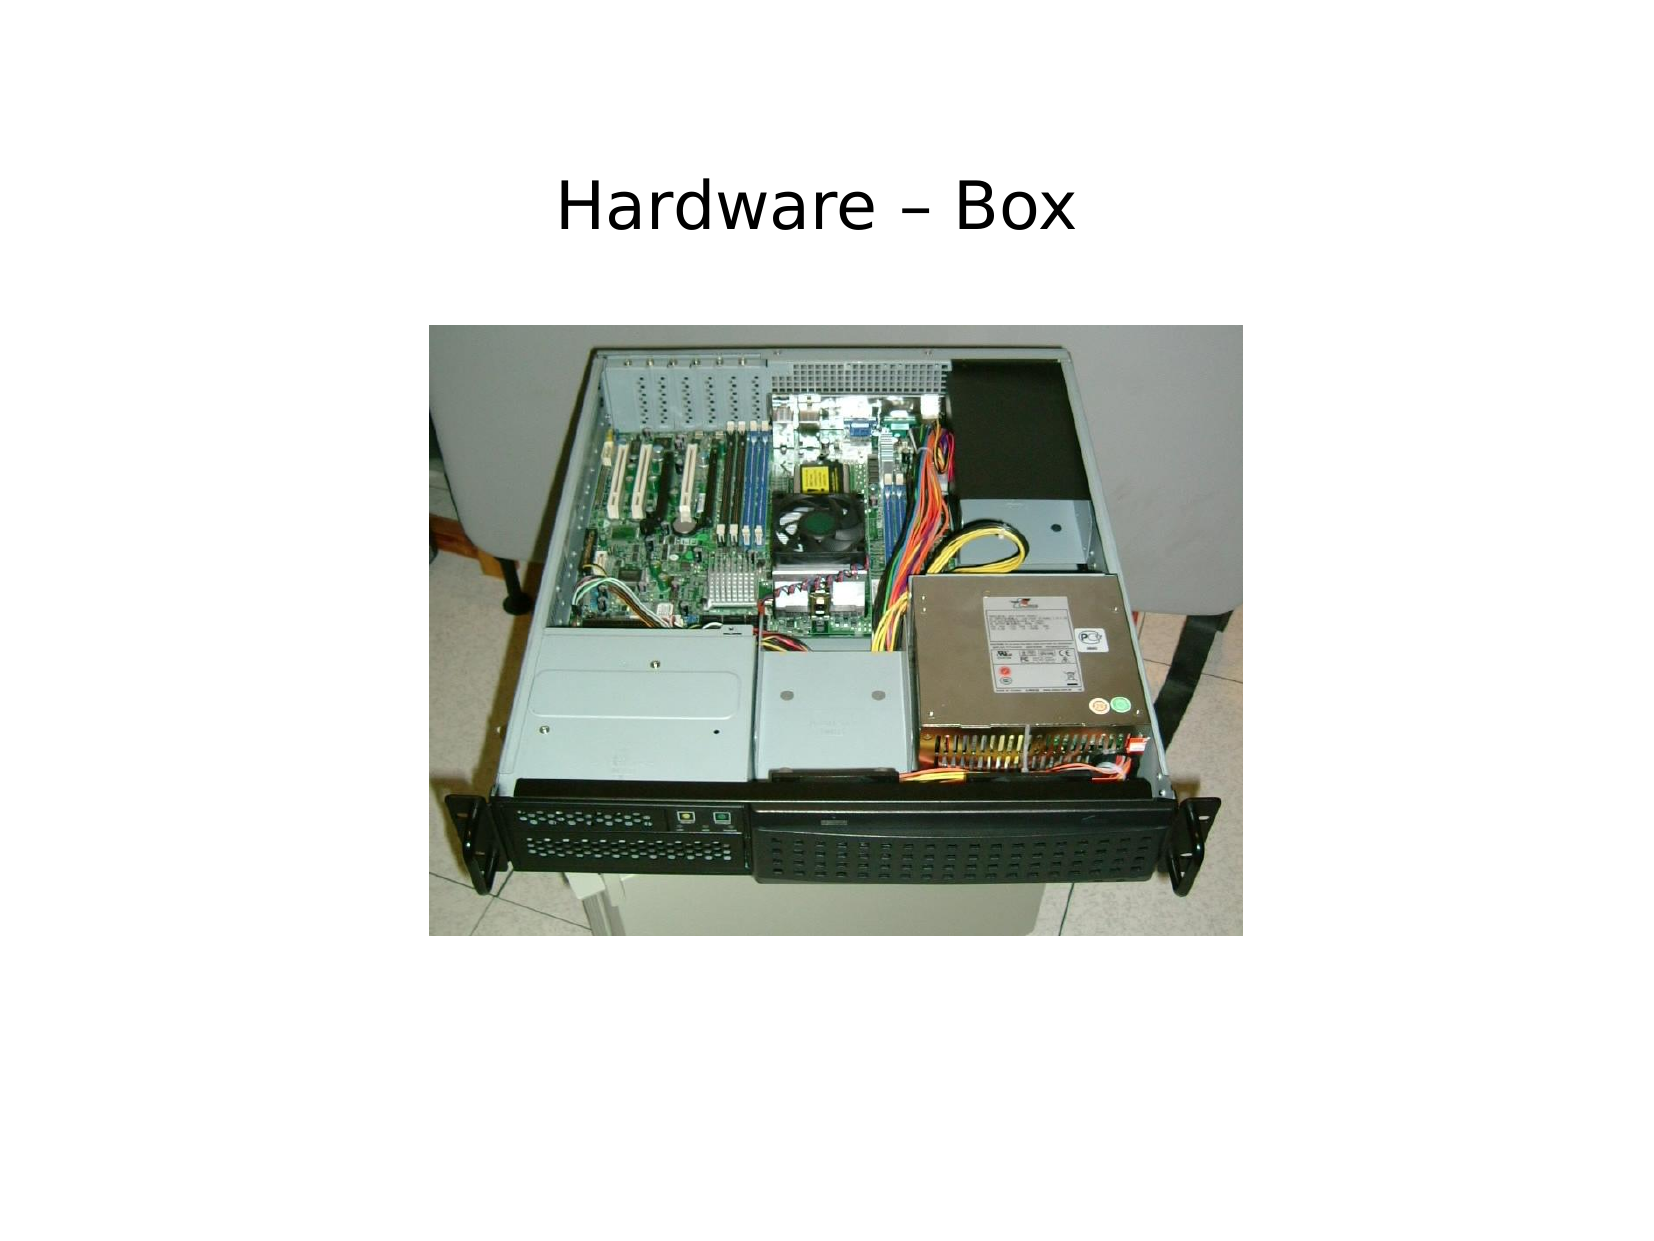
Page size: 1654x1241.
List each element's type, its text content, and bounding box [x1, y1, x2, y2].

picture [429, 325, 1243, 936]
title Hardware – Box [121, 102, 1534, 311]
